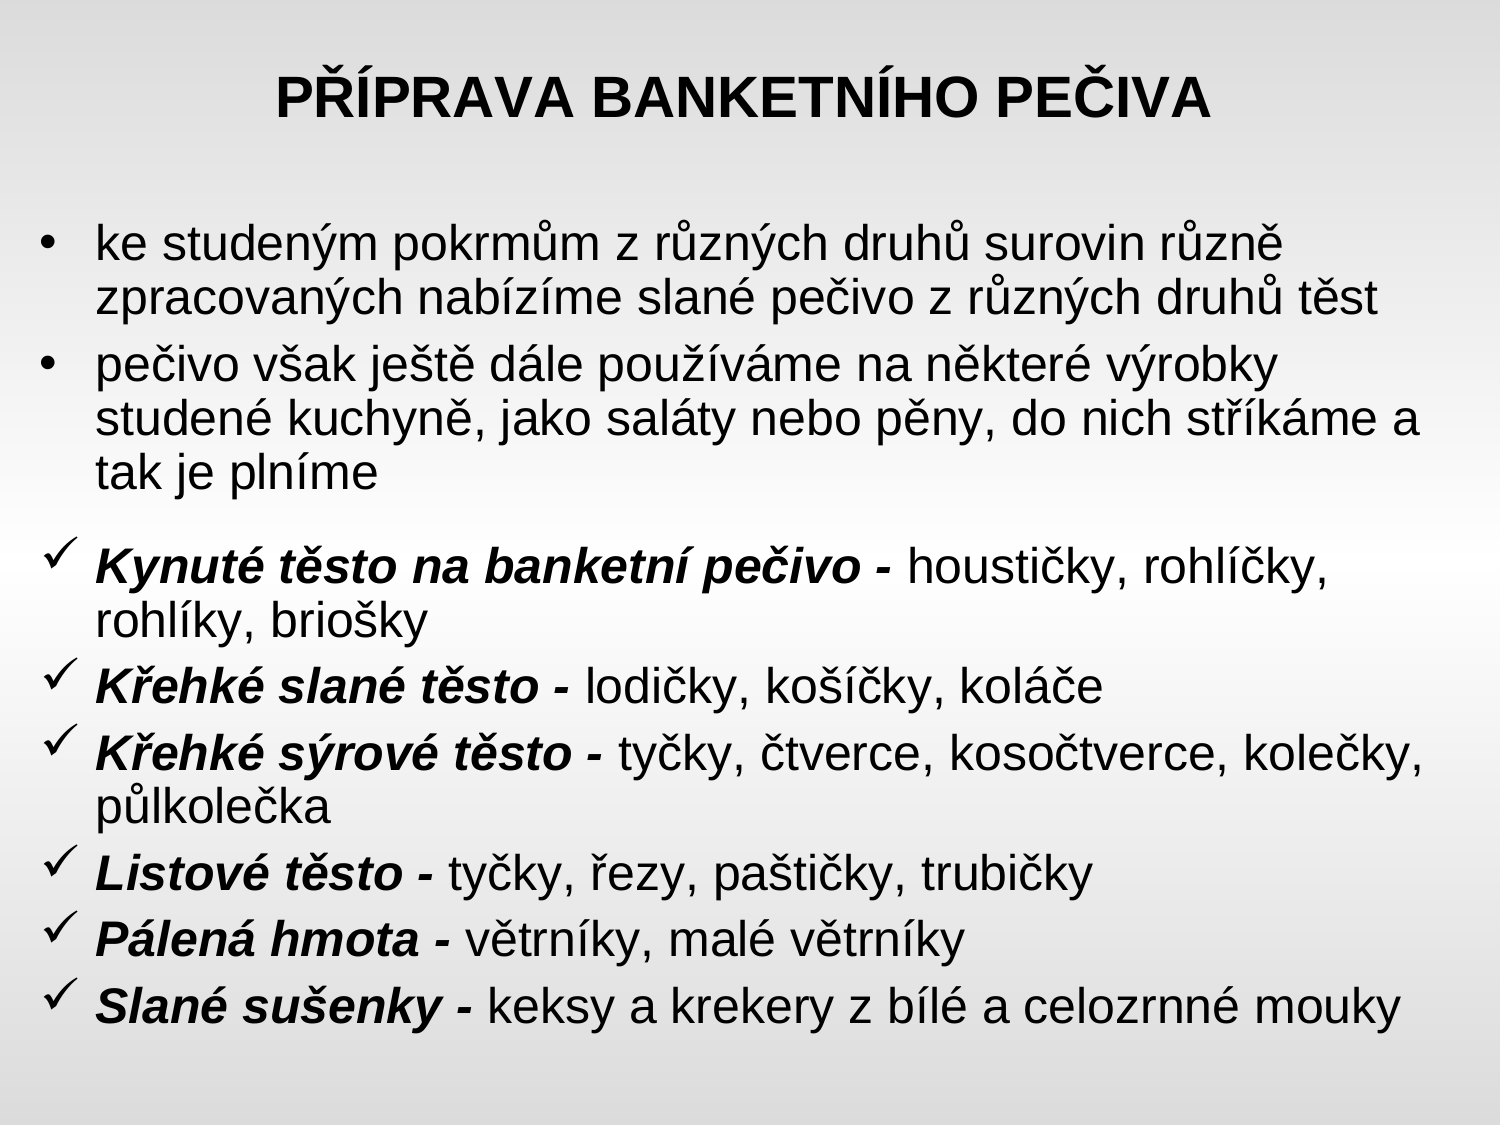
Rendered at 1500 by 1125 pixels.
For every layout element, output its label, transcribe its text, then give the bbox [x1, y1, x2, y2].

list ke studeným pokrmům z různých druhů surovin různě zpracovaných nabízíme slané pečivo z různých druhů těst pečivo však ještě dále používáme na některé výrobky studené kuchyně, jako saláty nebo pěny, do nich stříkáme a tak je plníme Kynuté těsto na banketní pečivo - houstičky, rohlíčky, rohlíky, briošky Křehké slané těsto - lodičky, košíčky, koláče Křehké sýrové těsto - tyčky, čtverce, kosočtverce, kolečky, půlkolečka Listové těsto - tyčky, řezy, paštičky, trubičky Pálená hmota - větrníky, malé větrníky Slané sušenky - keksy a krekery z bílé a celozrnné mouky [24, 137, 1450, 1101]
title PŘÍPRAVA BANKETNÍHO PEČIVA [62, 49, 1426, 137]
